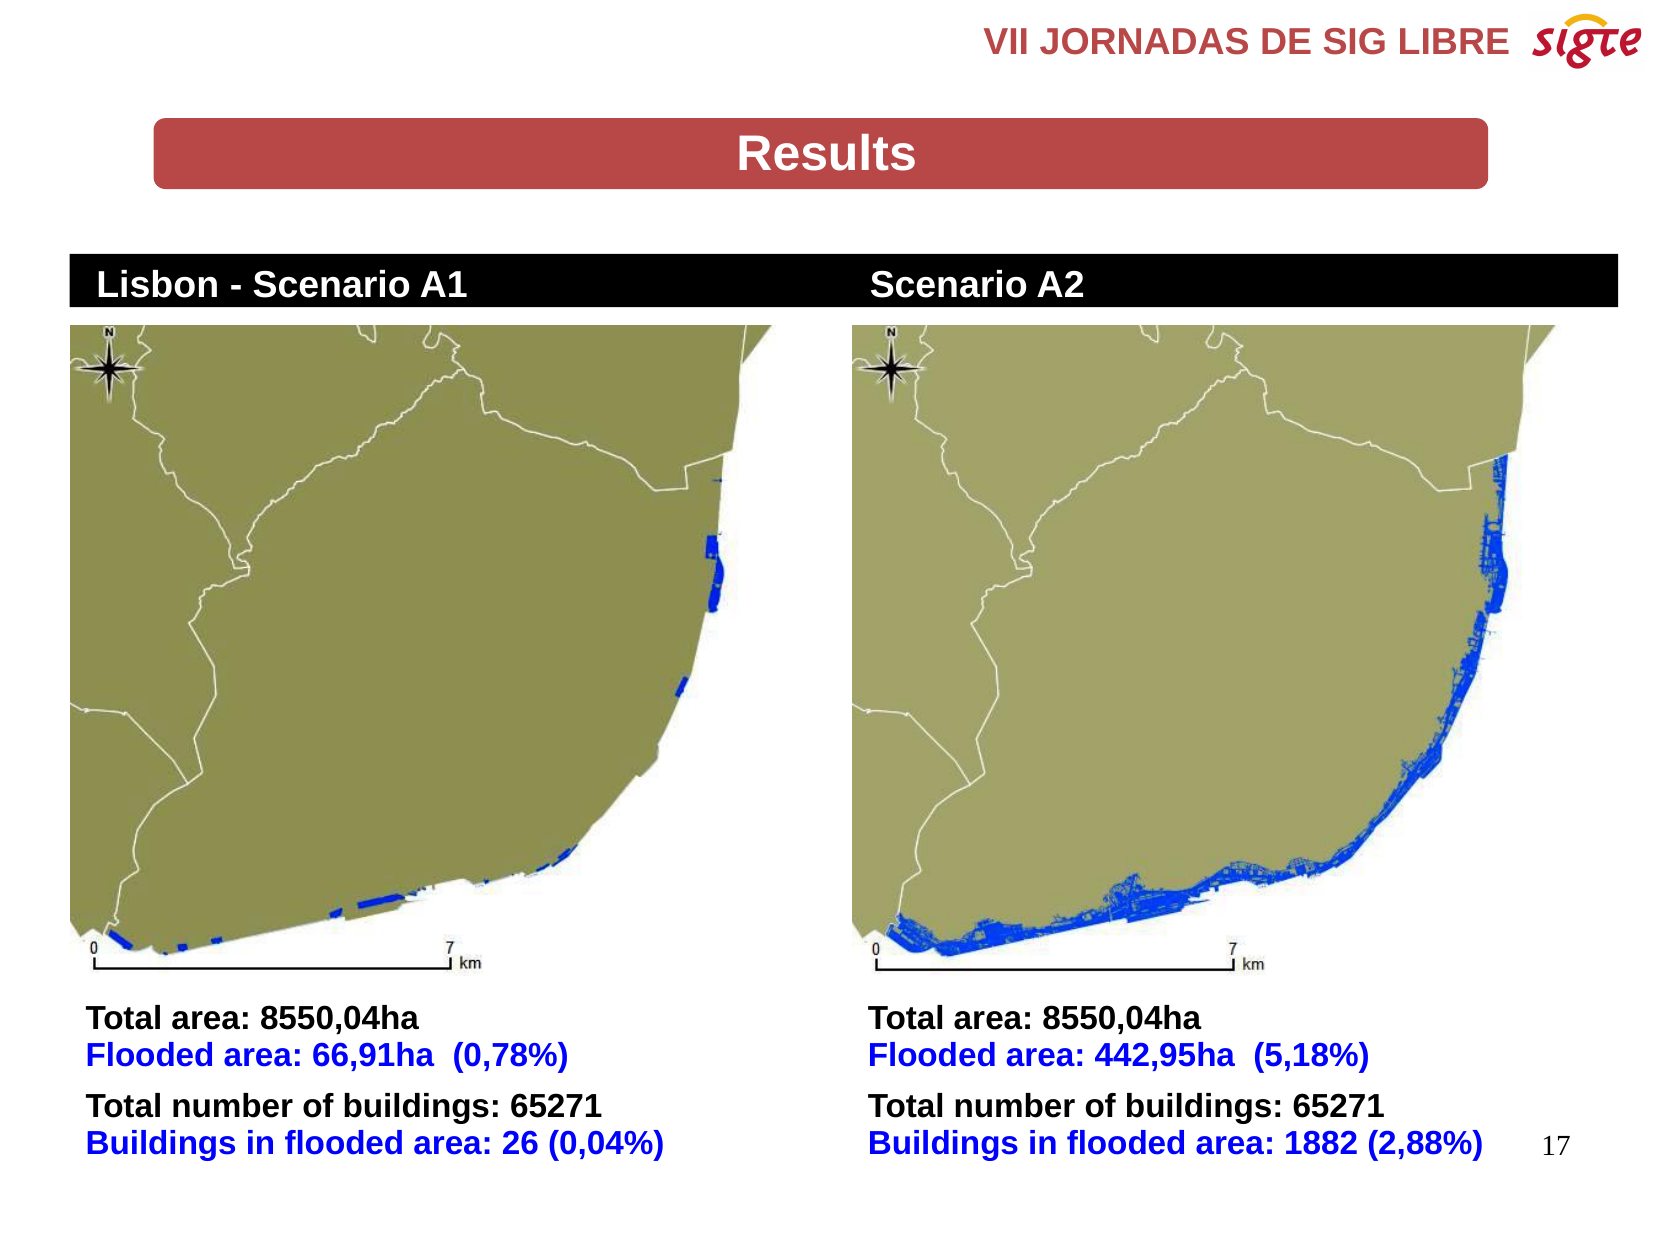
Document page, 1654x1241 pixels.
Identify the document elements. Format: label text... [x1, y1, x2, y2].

text_box Lisbon - Scenario A1 [81, 256, 626, 315]
picture [1528, 11, 1644, 71]
picture [852, 325, 1561, 976]
text_box Total area: 8550,04ha Flooded area: 442,95ha (5,18%) Total number of buildings: 65271 Buildings in flooded area: 1882 (2,88%) [853, 992, 1536, 1175]
title Results [82, 49, 1571, 253]
text_box Scenario A2 [855, 256, 1400, 315]
picture [70, 325, 776, 976]
text_box [69, 253, 1619, 308]
text_box Total area: 8550,04ha Flooded area: 66,91ha (0,78%) Total number of buildings: 65271 Buildings in flooded area: 26 (0,04%) [70, 992, 686, 1175]
text_box VII JORNADAS DE SIG LIBRE [968, 12, 1524, 71]
